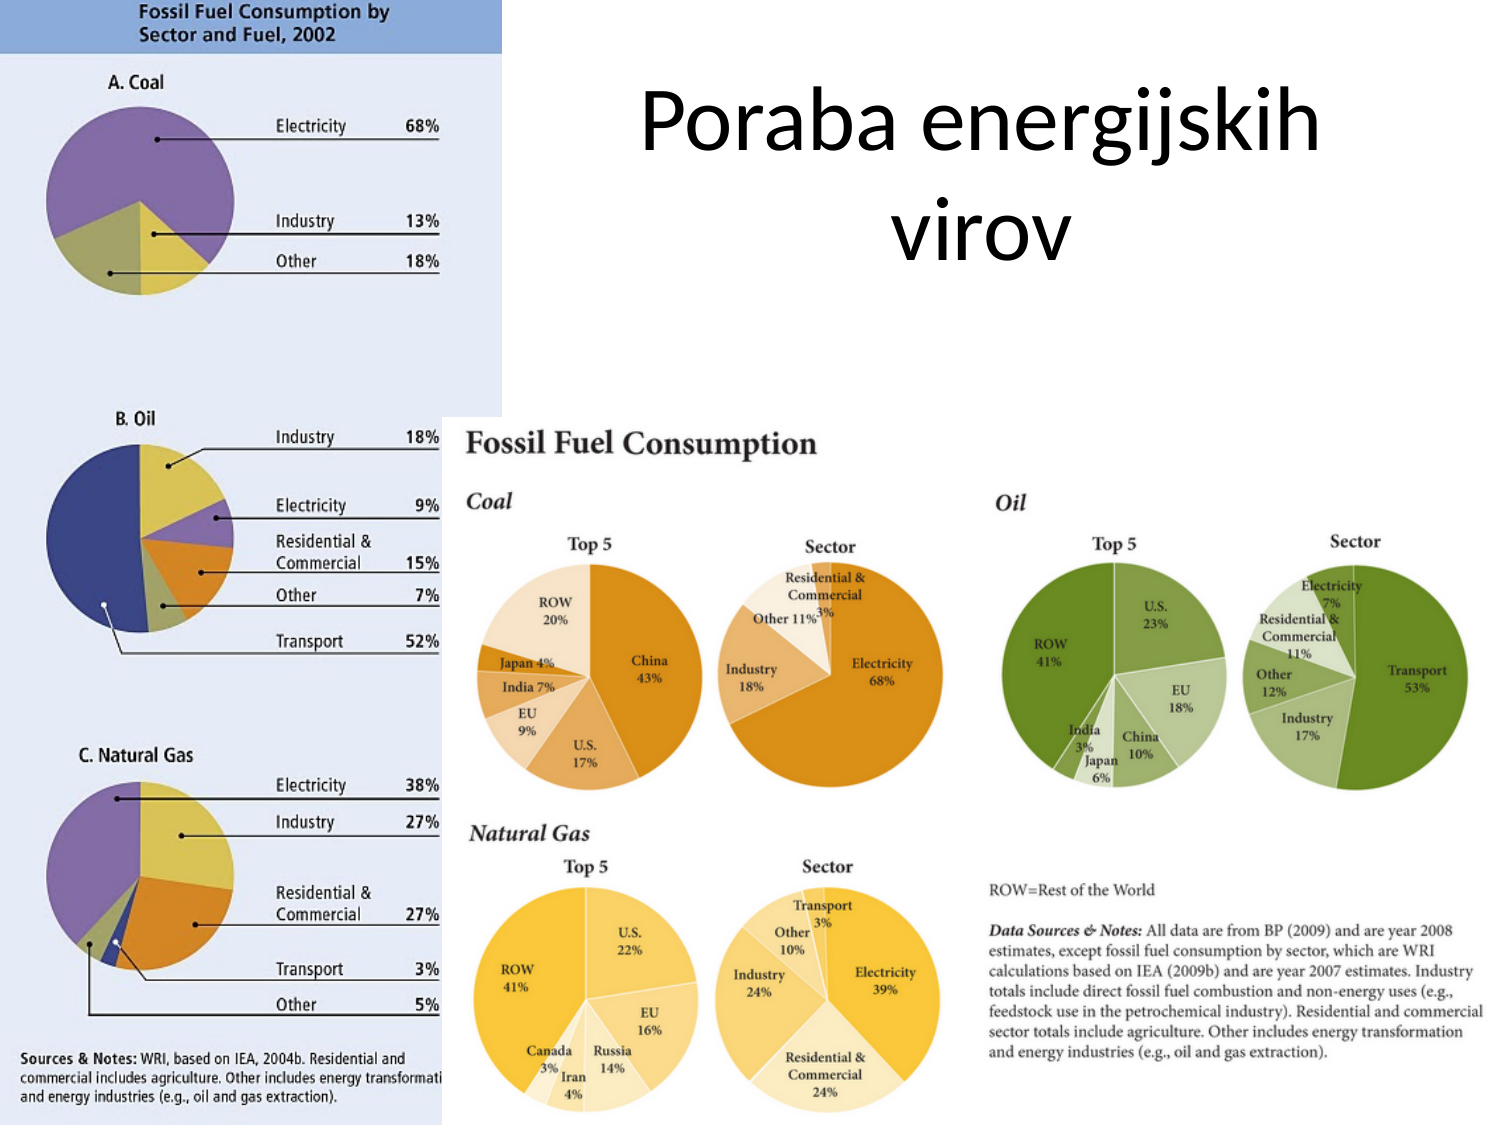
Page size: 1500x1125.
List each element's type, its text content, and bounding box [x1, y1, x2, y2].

title Poraba energijskih virov [537, 0, 1427, 339]
picture [0, 0, 1500, 1125]
